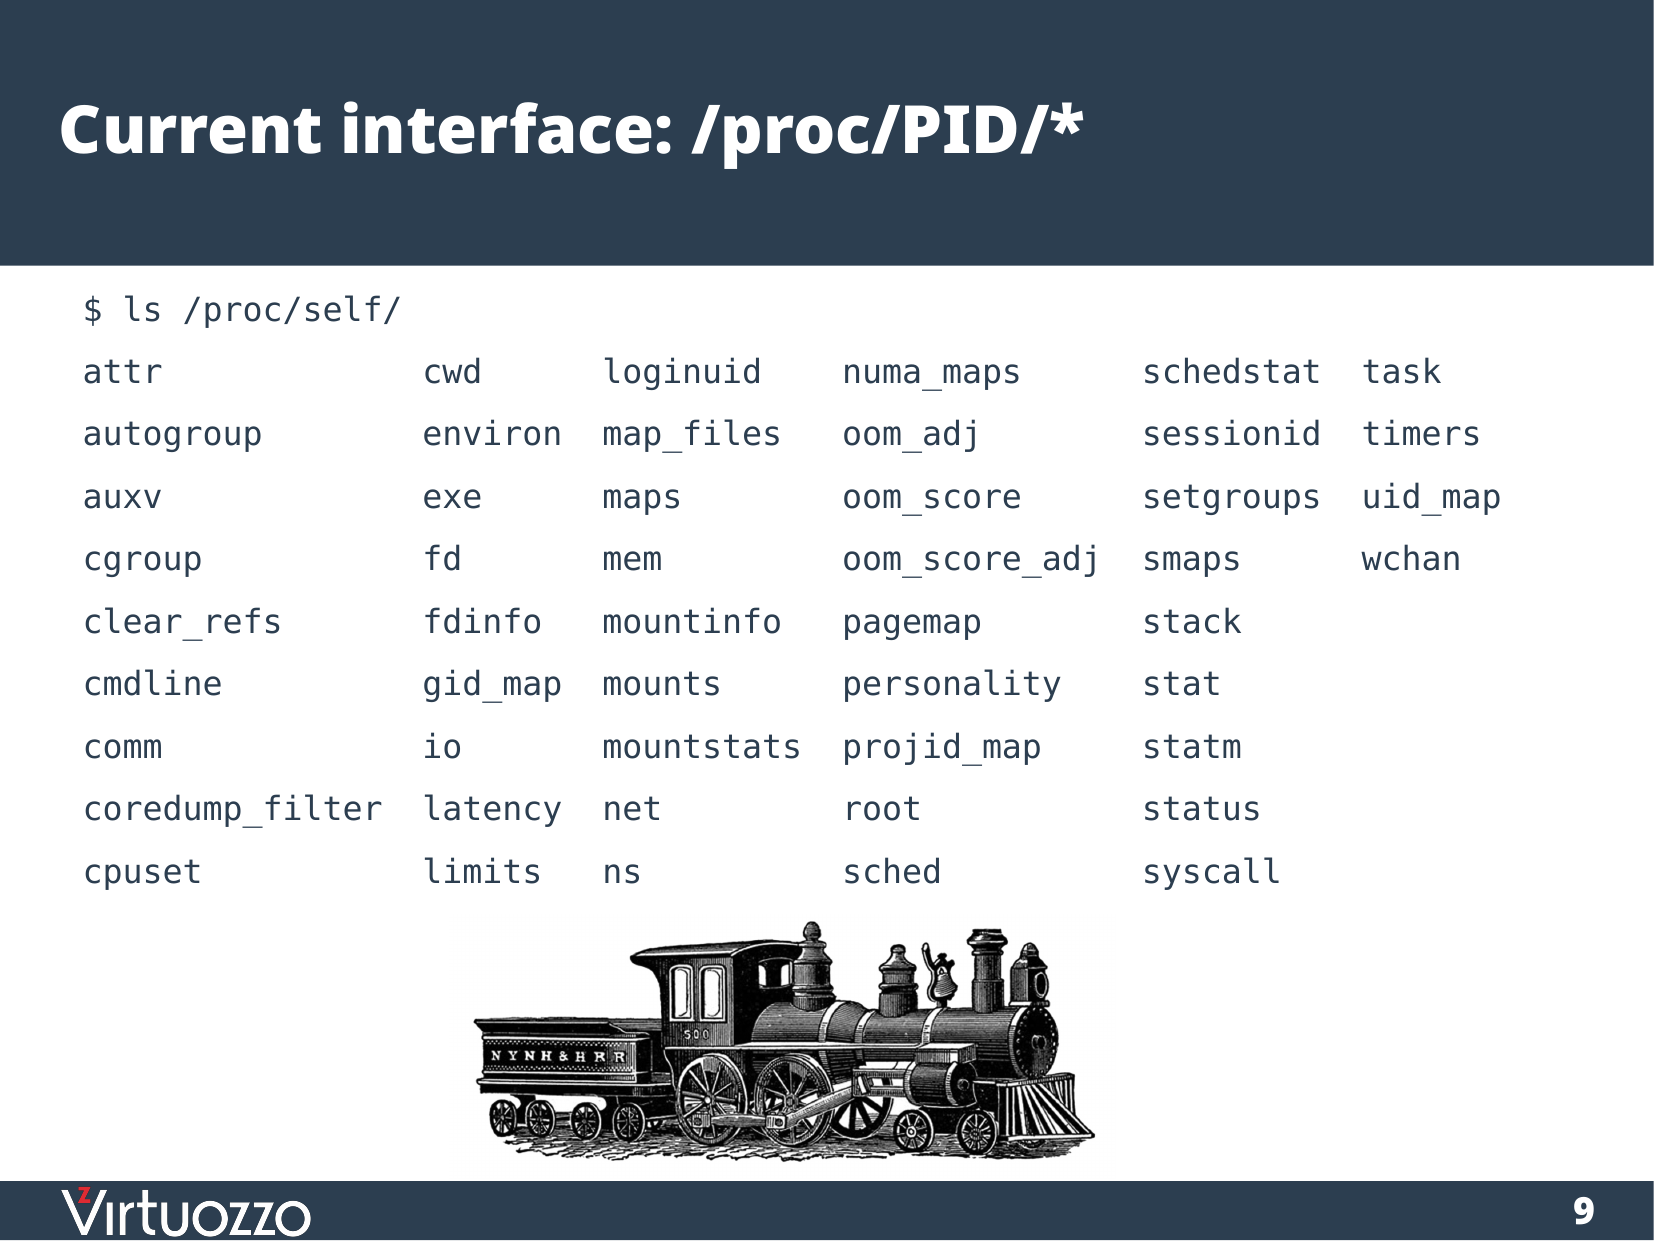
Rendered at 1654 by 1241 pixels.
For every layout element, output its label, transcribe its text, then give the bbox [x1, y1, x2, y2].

picture [47, 1171, 325, 1241]
title Current interface: /proc/PID/* [59, 49, 1595, 207]
picture [449, 1010, 1116, 1179]
list $ ls /proc/self/ attr cwd loginuid numa_maps schedstat task autogroup environ map_files oom_adj sessionid timers auxv exe maps oom_score setgroups uid_map cgroup fd mem oom_score_adj smaps wchan clear_refs fdinfo mountinfo pagemap stack cmdline gid_map mounts personality stat comm io mountstats projid_map statm coredump_filter latency net root status cpuset limits ns sched syscall [82, 290, 1571, 1010]
